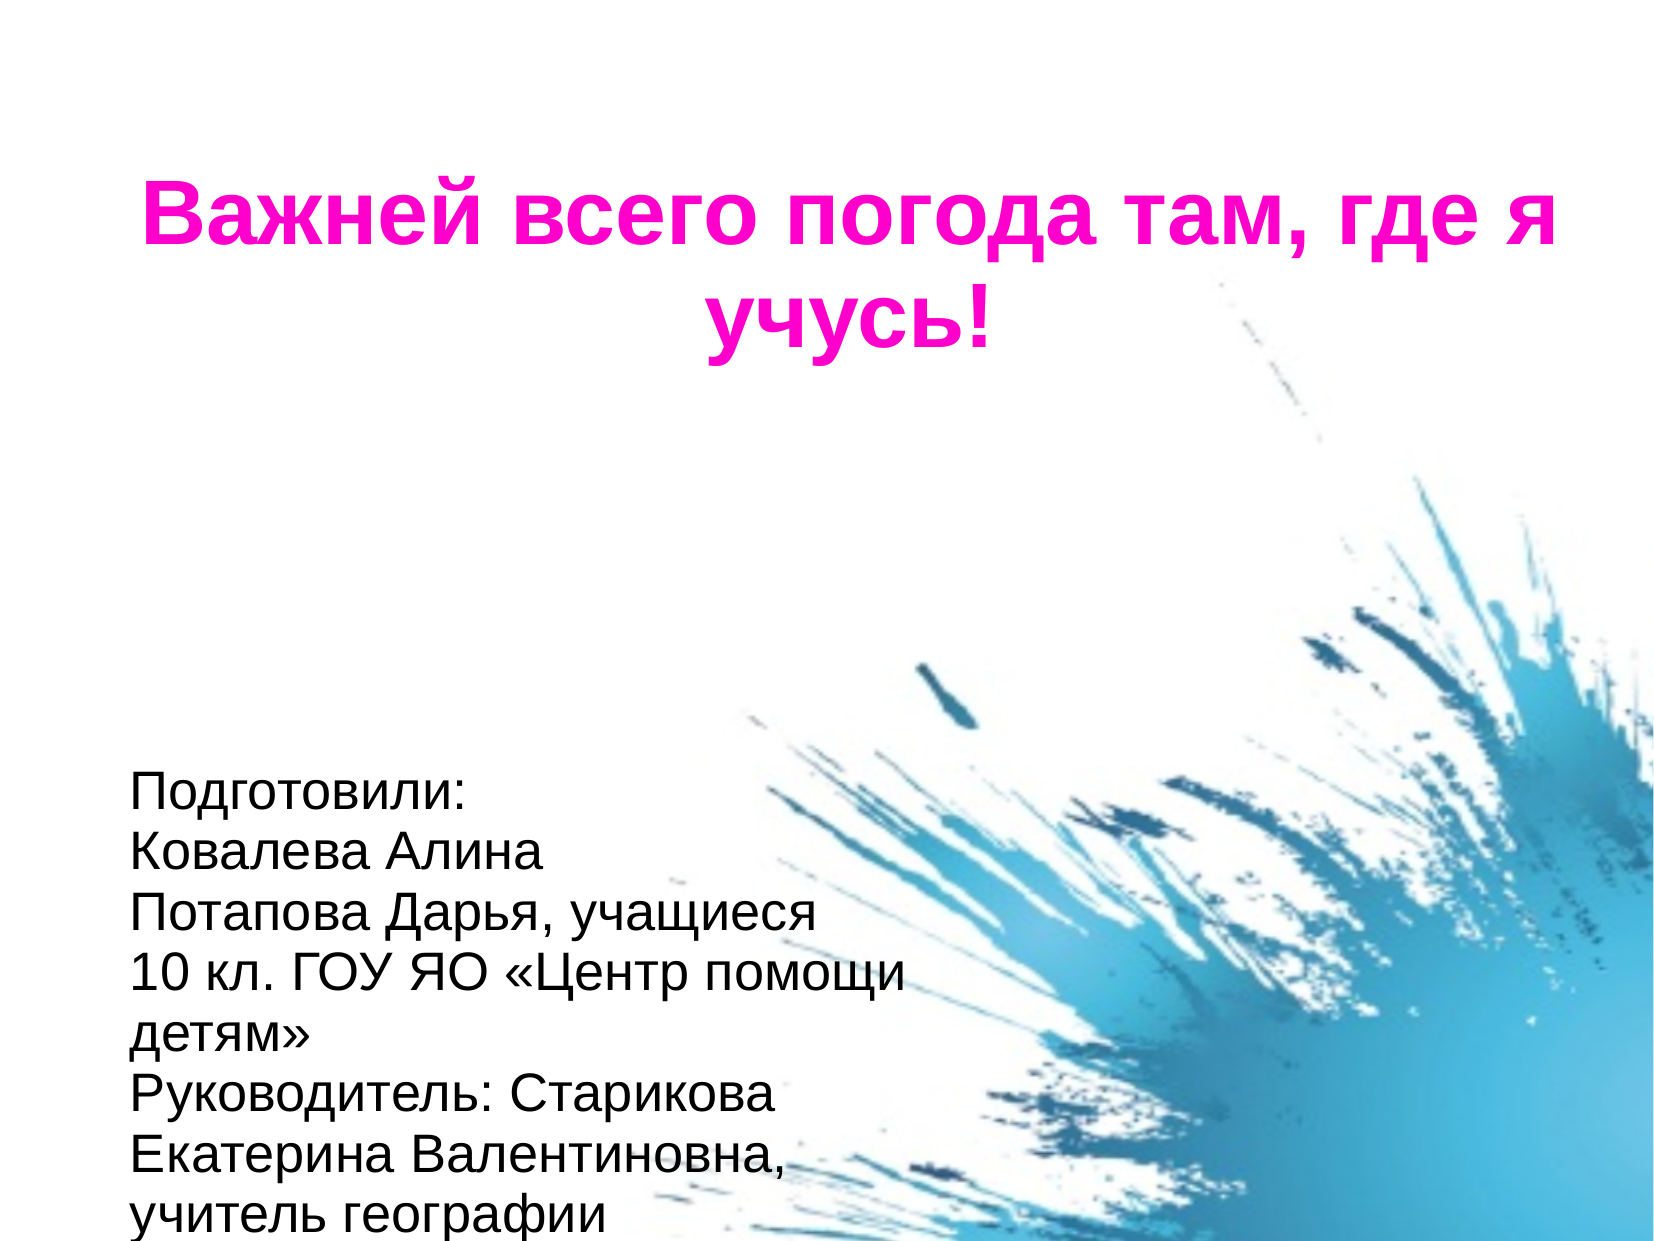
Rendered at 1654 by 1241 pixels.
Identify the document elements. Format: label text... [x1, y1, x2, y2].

title Важней всего погода там, где я учусь! [106, 160, 1595, 368]
picture [0, 78, 1654, 1241]
subtitle Подготовили: Ковалева Алина Потапова Дарья, учащиеся 10 кл. ГОУ ЯО «Центр помощи детям» Руководитель: Старикова Екатерина Валентиновна, учитель географии [129, 689, 935, 1241]
